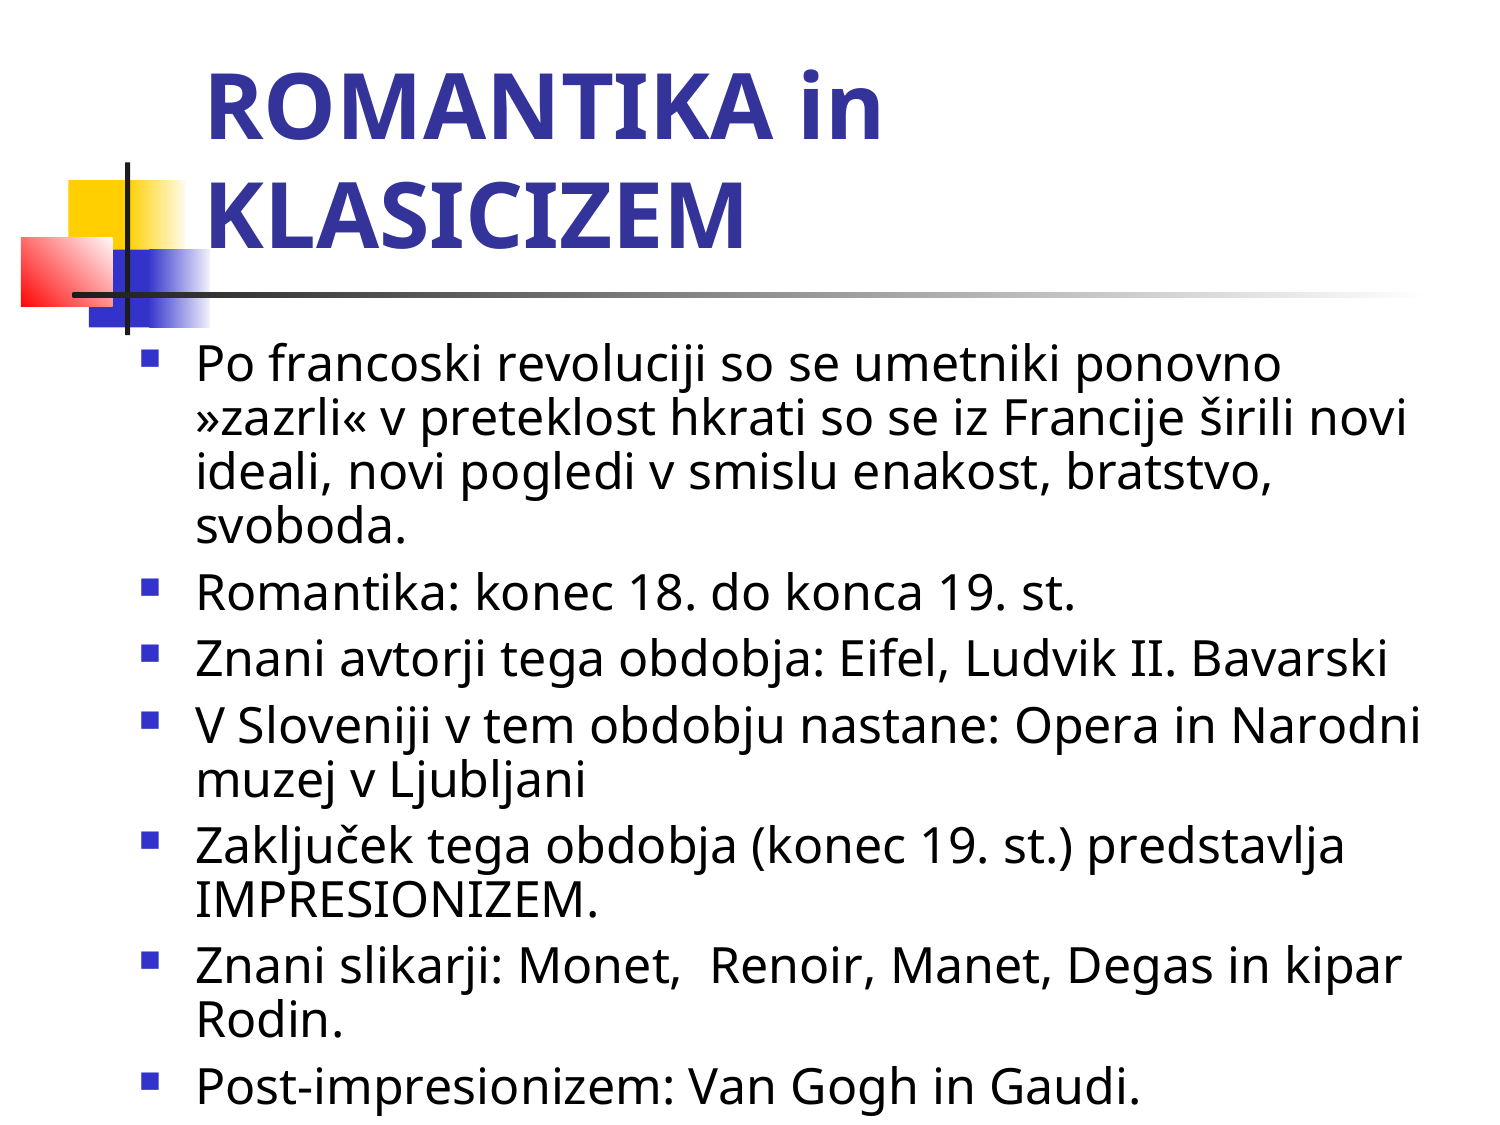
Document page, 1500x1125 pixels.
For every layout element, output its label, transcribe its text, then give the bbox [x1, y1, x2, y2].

list Po francoski revoluciji so se umetniki ponovno »zazrli« v preteklost hkrati so se iz Francije širili novi ideali, novi pogledi v smislu enakost, bratstvo, svoboda. Romantika: konec 18. do konca 19. st. Znani avtorji tega obdobja: Eifel, Ludvik II. Bavarski V Sloveniji v tem obdobju nastane: Opera in Narodni muzej v Ljubljani Zaključek tega obdobja (konec 19. st.) predstavlja IMPRESIONIZEM. Znani slikarji: Monet, Renoir, Manet, Degas in kipar Rodin. Post-impresionizem: Van Gogh in Gaudi. [123, 331, 1469, 1095]
title ROMANTIKA in KLASICIZEM [188, 35, 1468, 276]
